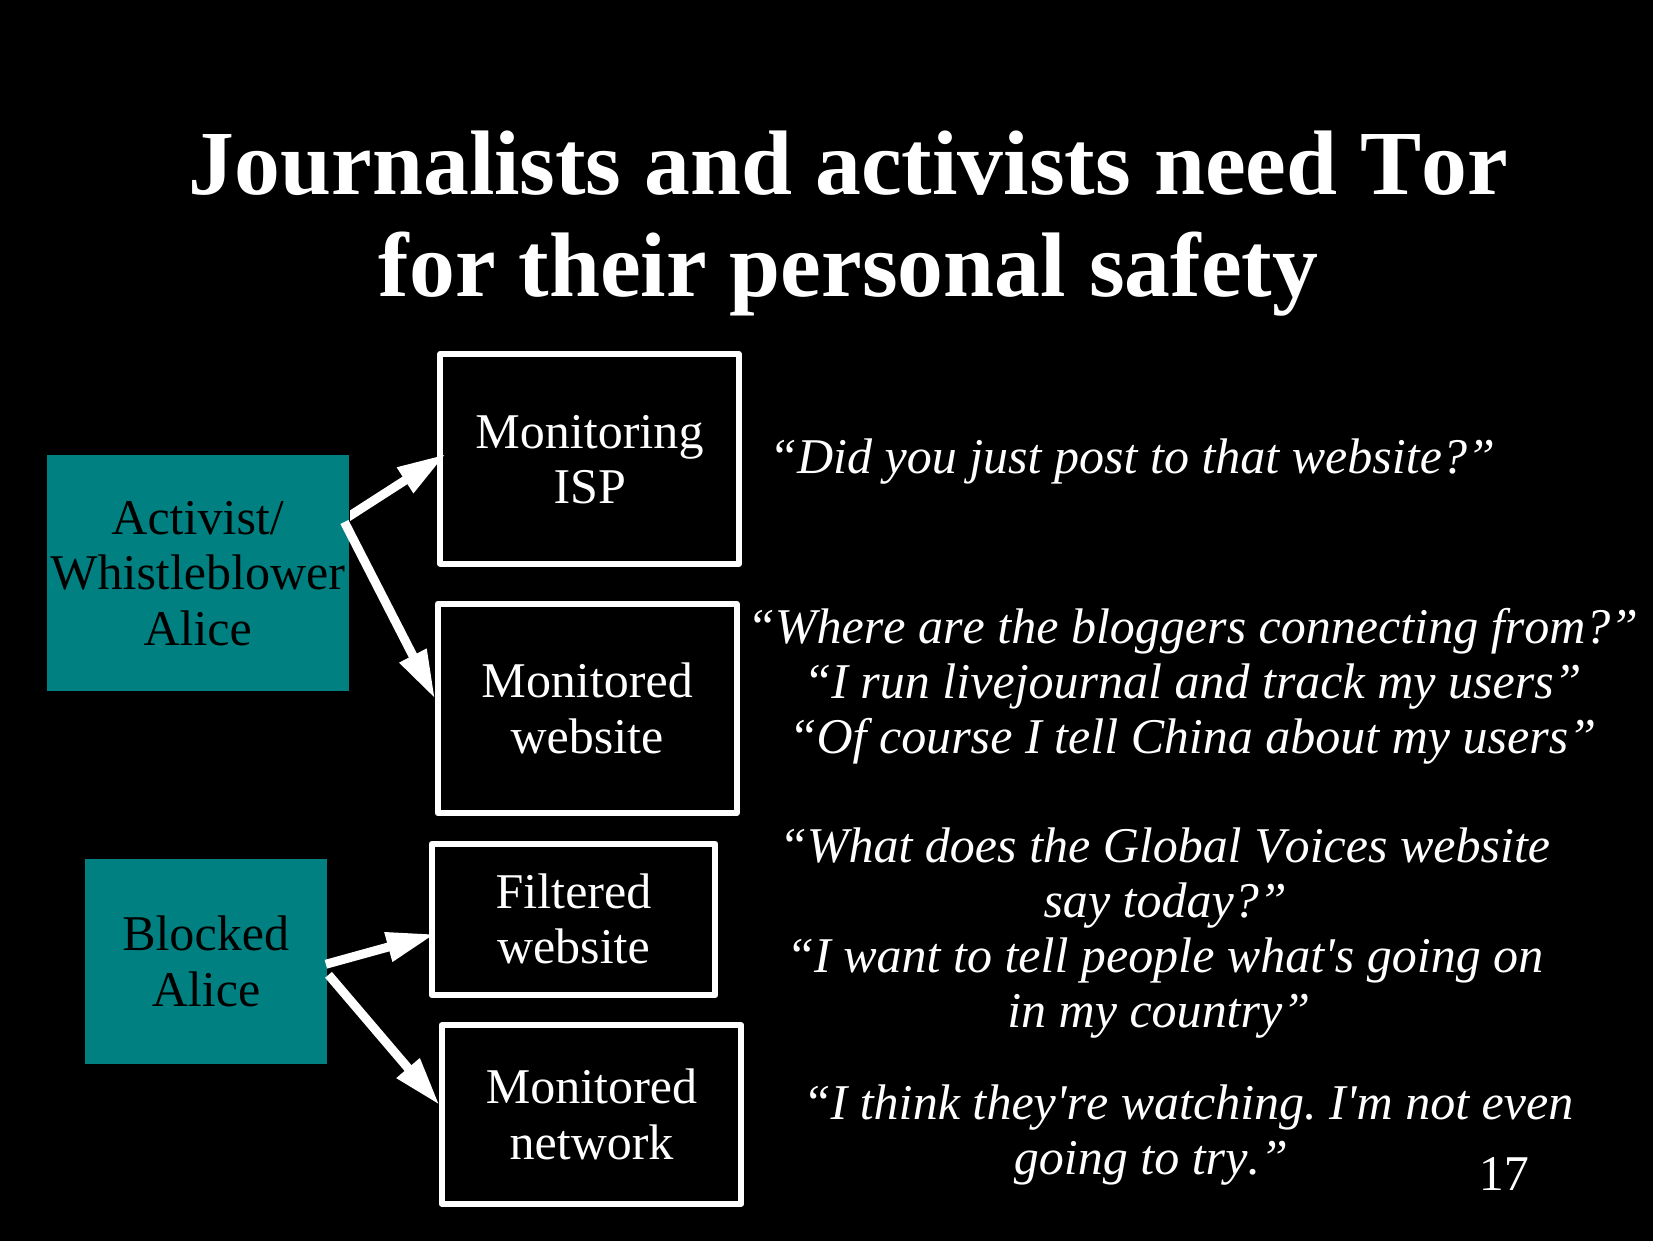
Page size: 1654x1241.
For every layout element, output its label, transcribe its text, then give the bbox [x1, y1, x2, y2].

text_box Monitored network [441, 1025, 742, 1204]
text_box Blocked Alice [84, 858, 328, 1065]
text_box “I think they're watching. I'm not even going to try.” [727, 1074, 1603, 1211]
text_box Filtered website [431, 843, 716, 996]
text_box “Did you just post to that website?” [769, 429, 1587, 579]
title Journalists and activists need Tor for their personal safety [121, 94, 1578, 335]
text_box Monitored website [437, 603, 737, 814]
text_box “What does the Global Voices website say today?” “I want to tell people what's going on in my country” [779, 817, 1586, 1039]
text_box Monitoring ISP [440, 354, 740, 564]
text_box Activist/ Whistleblower Alice [46, 454, 350, 692]
text_box “Where are the bloggers connecting from?” “I run livejournal and track my users” “Of course I tell China about my users” [747, 598, 1639, 779]
